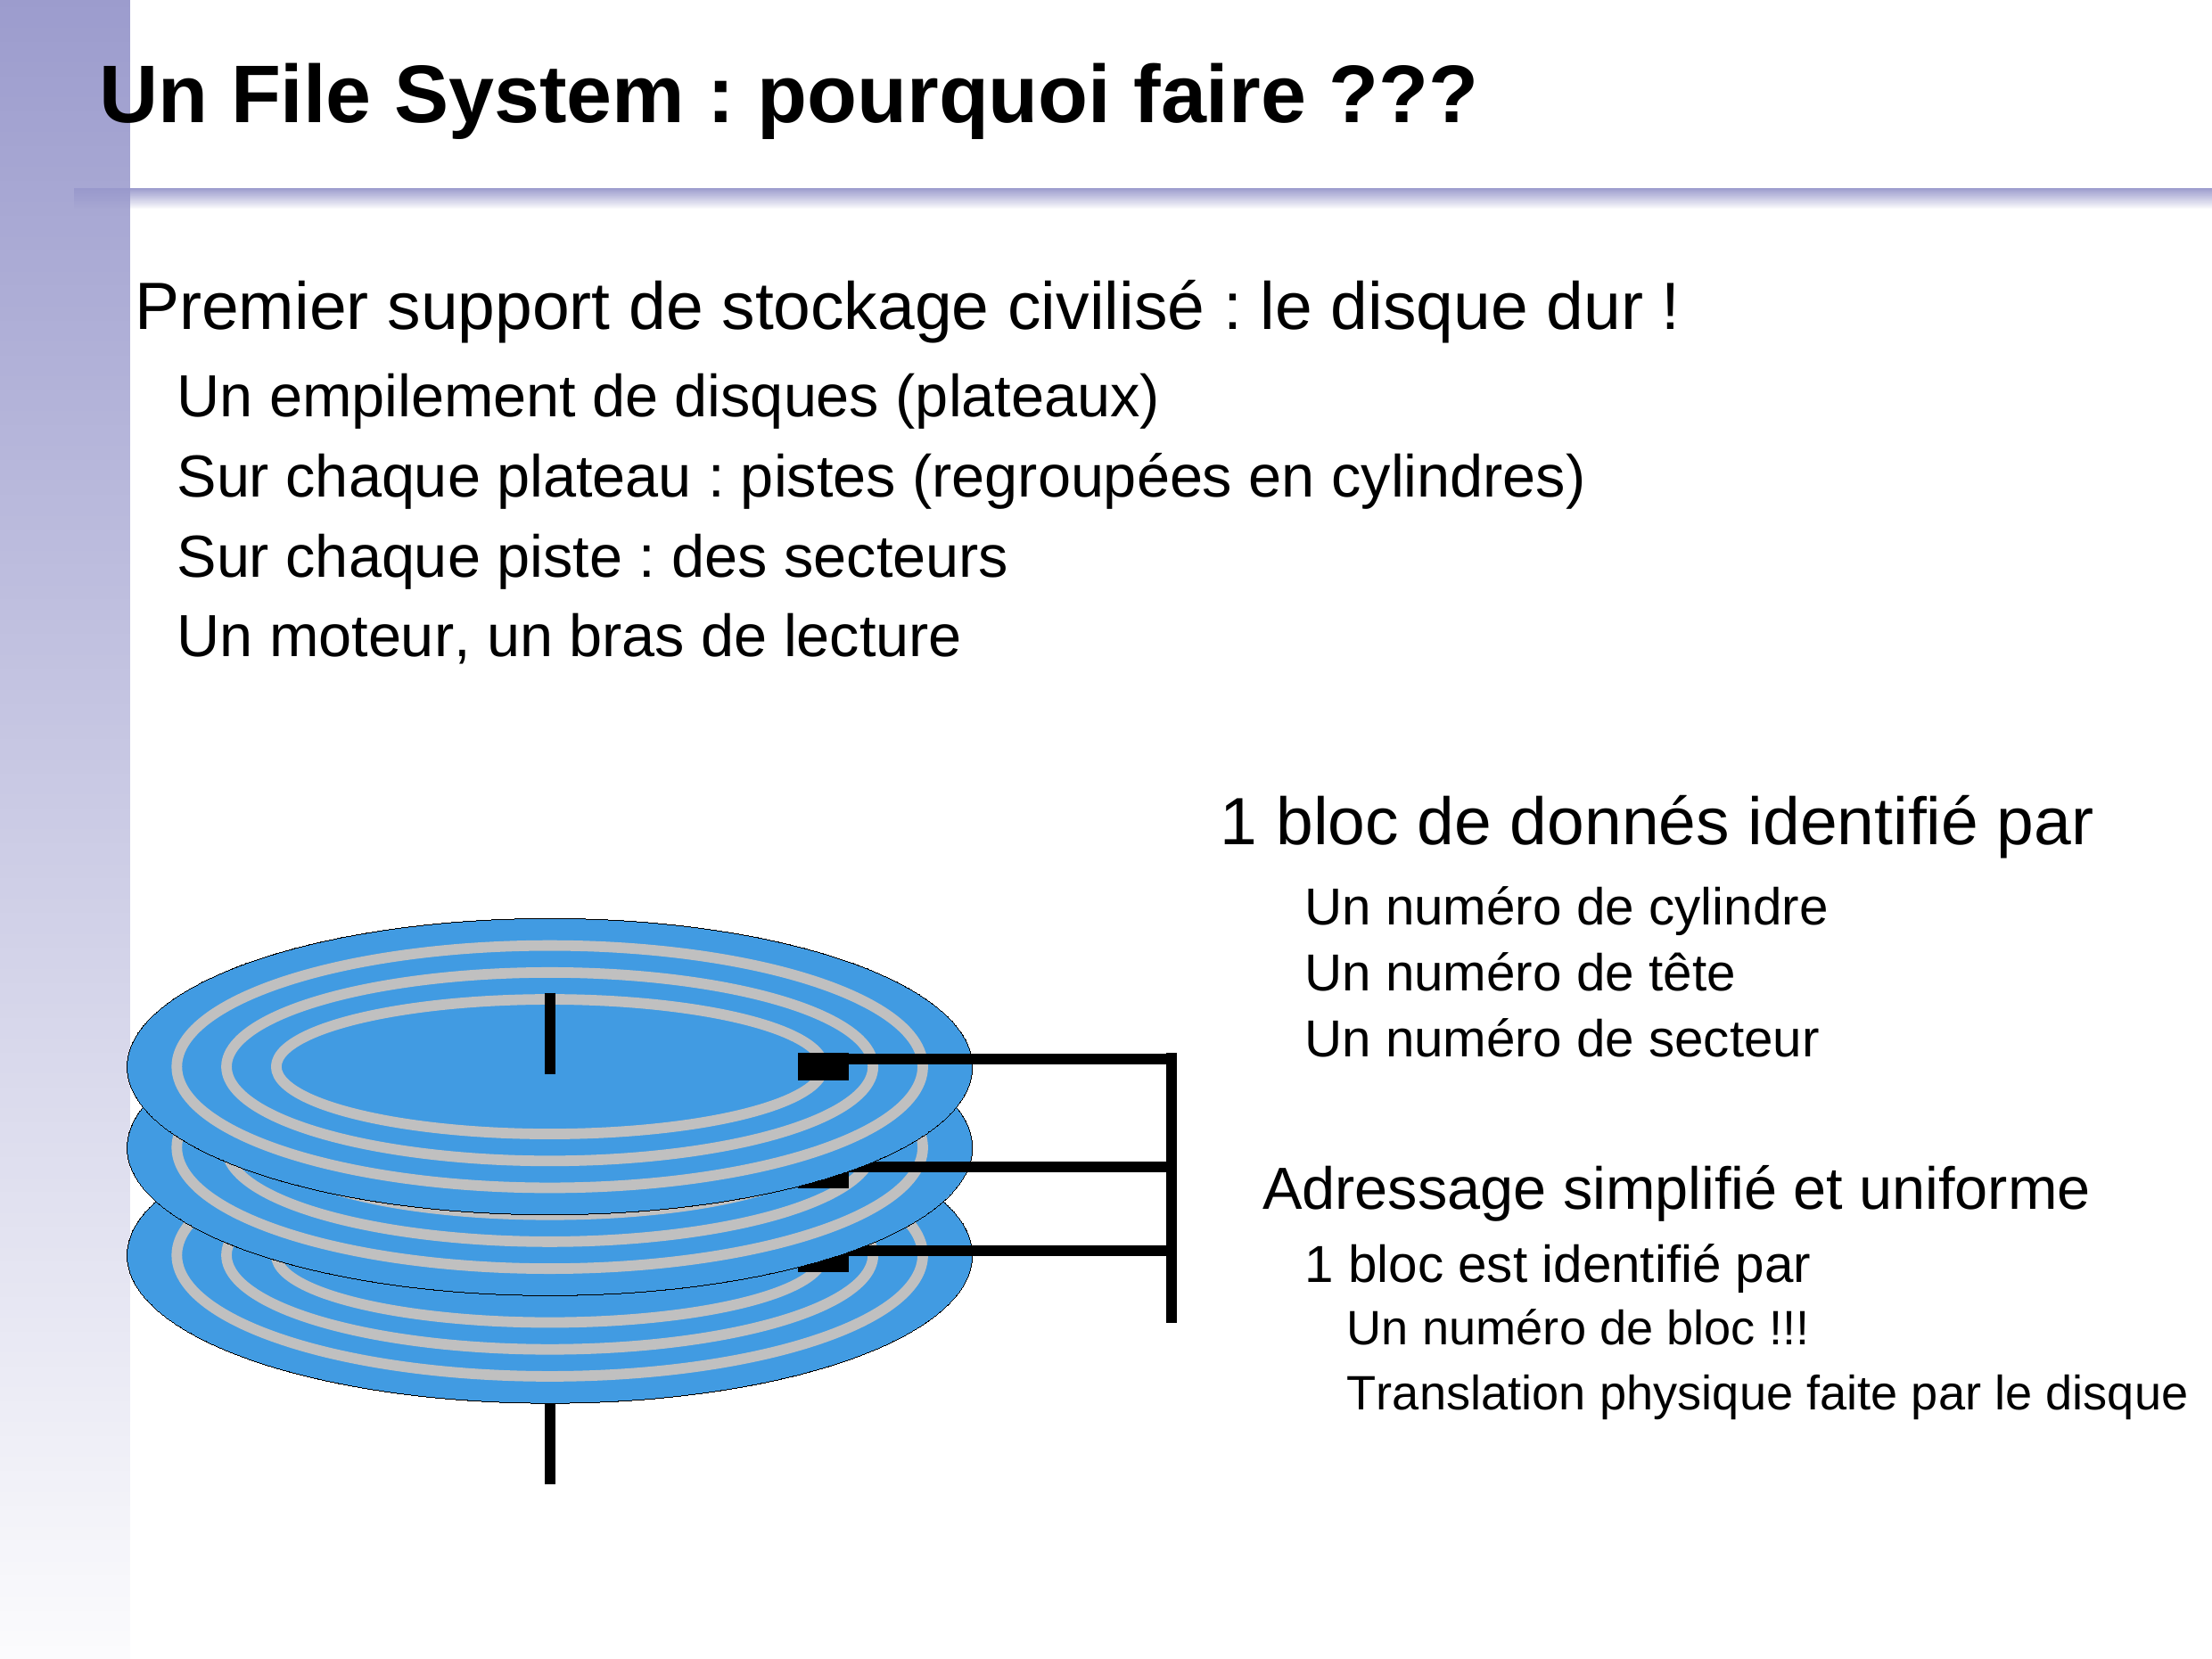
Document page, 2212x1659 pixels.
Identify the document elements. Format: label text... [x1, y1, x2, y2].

list 1 bloc de donnés identifié par Un numéro de cylindre Un numéro de tête Un numéro de secteur Adressage simplifié et uniforme 1 bloc est identifié par Un numéro de bloc !!! Translation physique faite par le disque [1210, 784, 2212, 1646]
text_box [233, 978, 868, 1155]
text_box [127, 918, 973, 1296]
text_box [183, 951, 917, 1182]
title Un File System : pourquoi faire ??? [99, 0, 2212, 189]
list Premier support de stockage civilisé : le disque dur ! Un empilement de disques (plateaux) Sur chaque plateau : pistes (regroupées en cylindres) Sur chaque piste : des secteurs Un moteur, un bras de lecture [124, 269, 2139, 1659]
